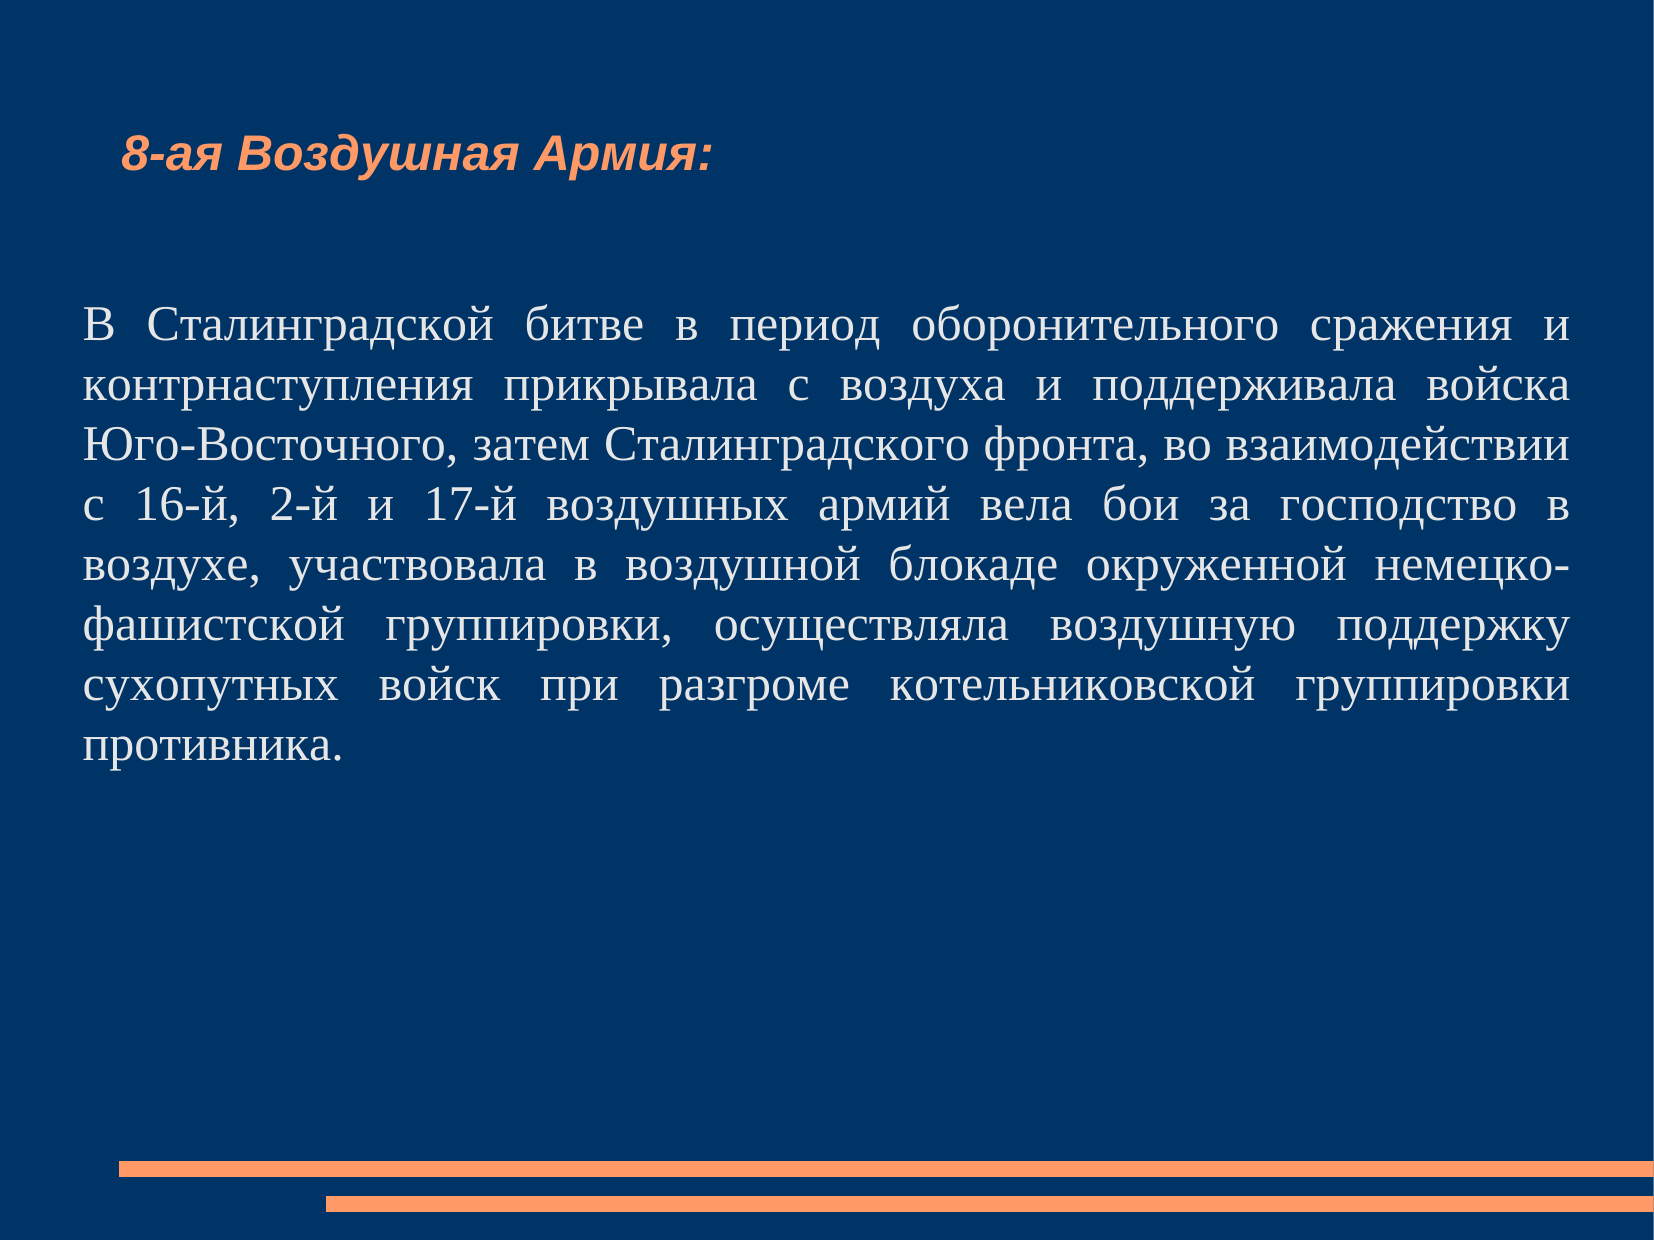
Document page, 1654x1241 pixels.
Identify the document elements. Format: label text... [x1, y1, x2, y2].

title 8-ая Воздушная Армия: [121, 46, 1534, 254]
list В Сталинградской битве в период оборонительного сражения и контрнаступления прикрывала с воздуха и поддерживала войска Юго-Восточного, затем Сталинградского фронта, во взаимодействии с 16-й, 2-й и 17-й воздушных армий вела бои за господство в воздухе, участвовала в воздушной блокаде окруженной немецко-фашистской группировки, осуществляла воздушную поддержку сухопутных войск при разгроме котельниковской группировки противника. [82, 290, 1571, 1109]
